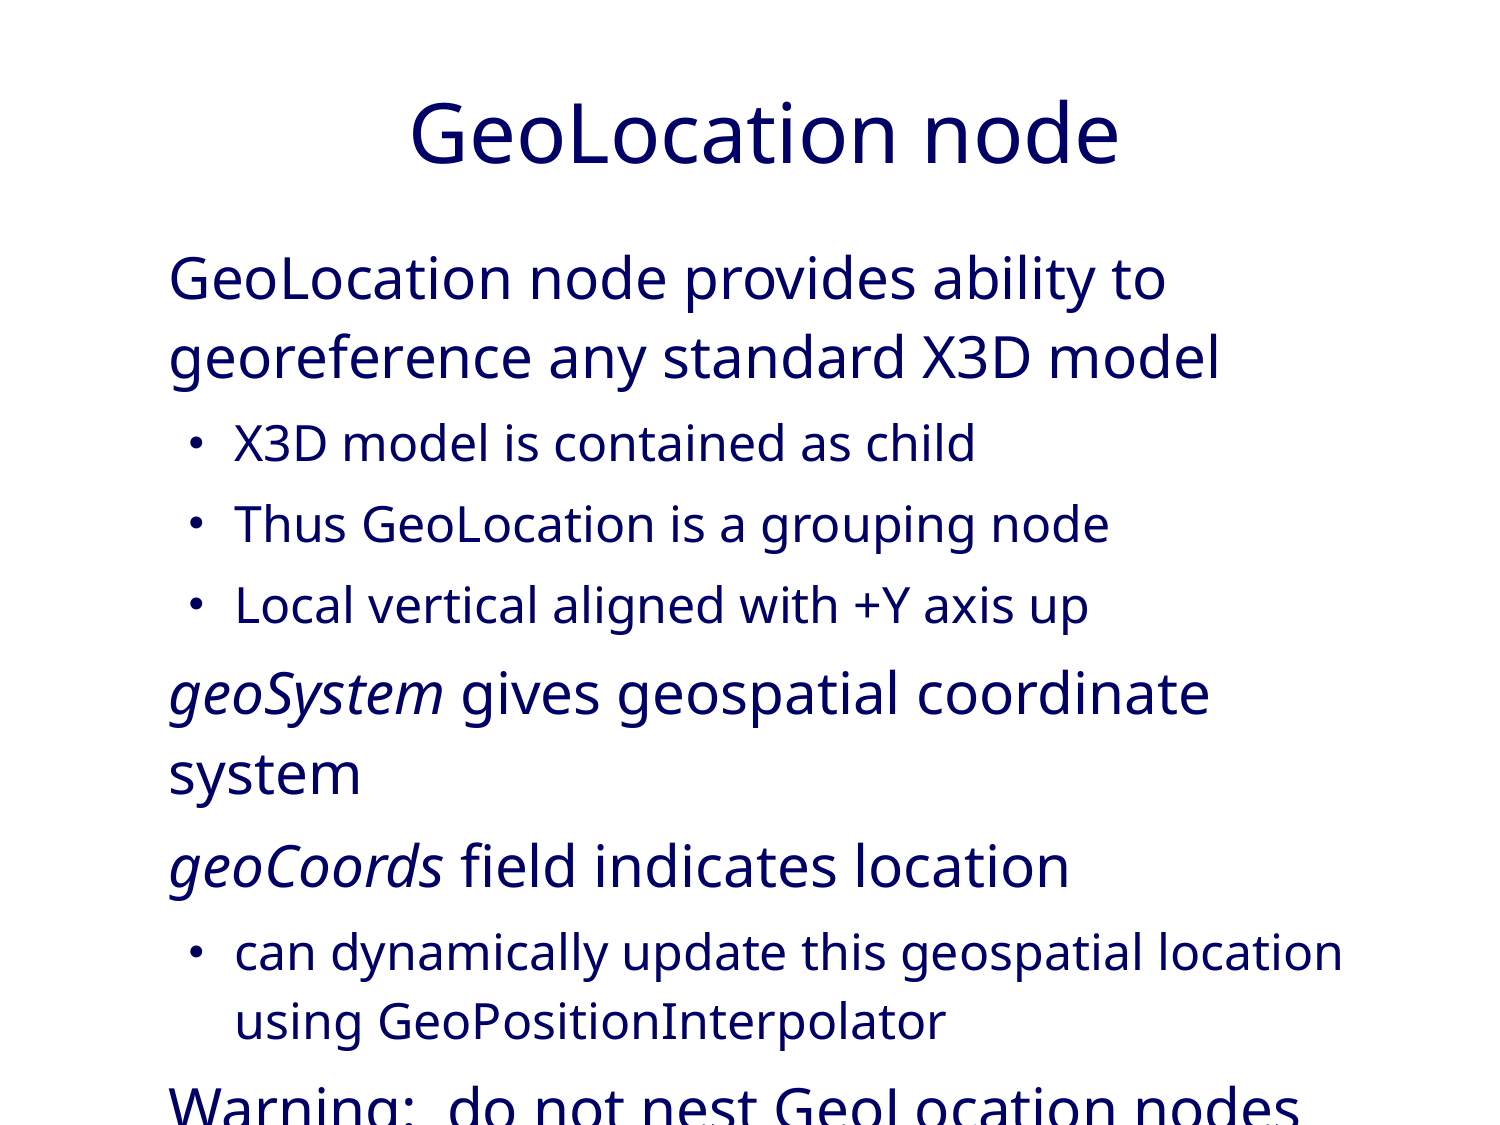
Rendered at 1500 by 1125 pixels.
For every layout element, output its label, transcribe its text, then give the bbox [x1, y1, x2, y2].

title GeoLocation node [112, 44, 1388, 218]
list GeoLocation node provides ability to georeference any standard X3D model X3D model is contained as child Thus GeoLocation is a grouping node Local vertical aligned with +Y axis up geoSystem gives geospatial coordinate system geoCoords field indicates location can dynamically update this geospatial location using GeoPositionInterpolator Warning: do not nest GeoLocation nodes within each other, either directly or via Inline [112, 237, 1388, 1055]
